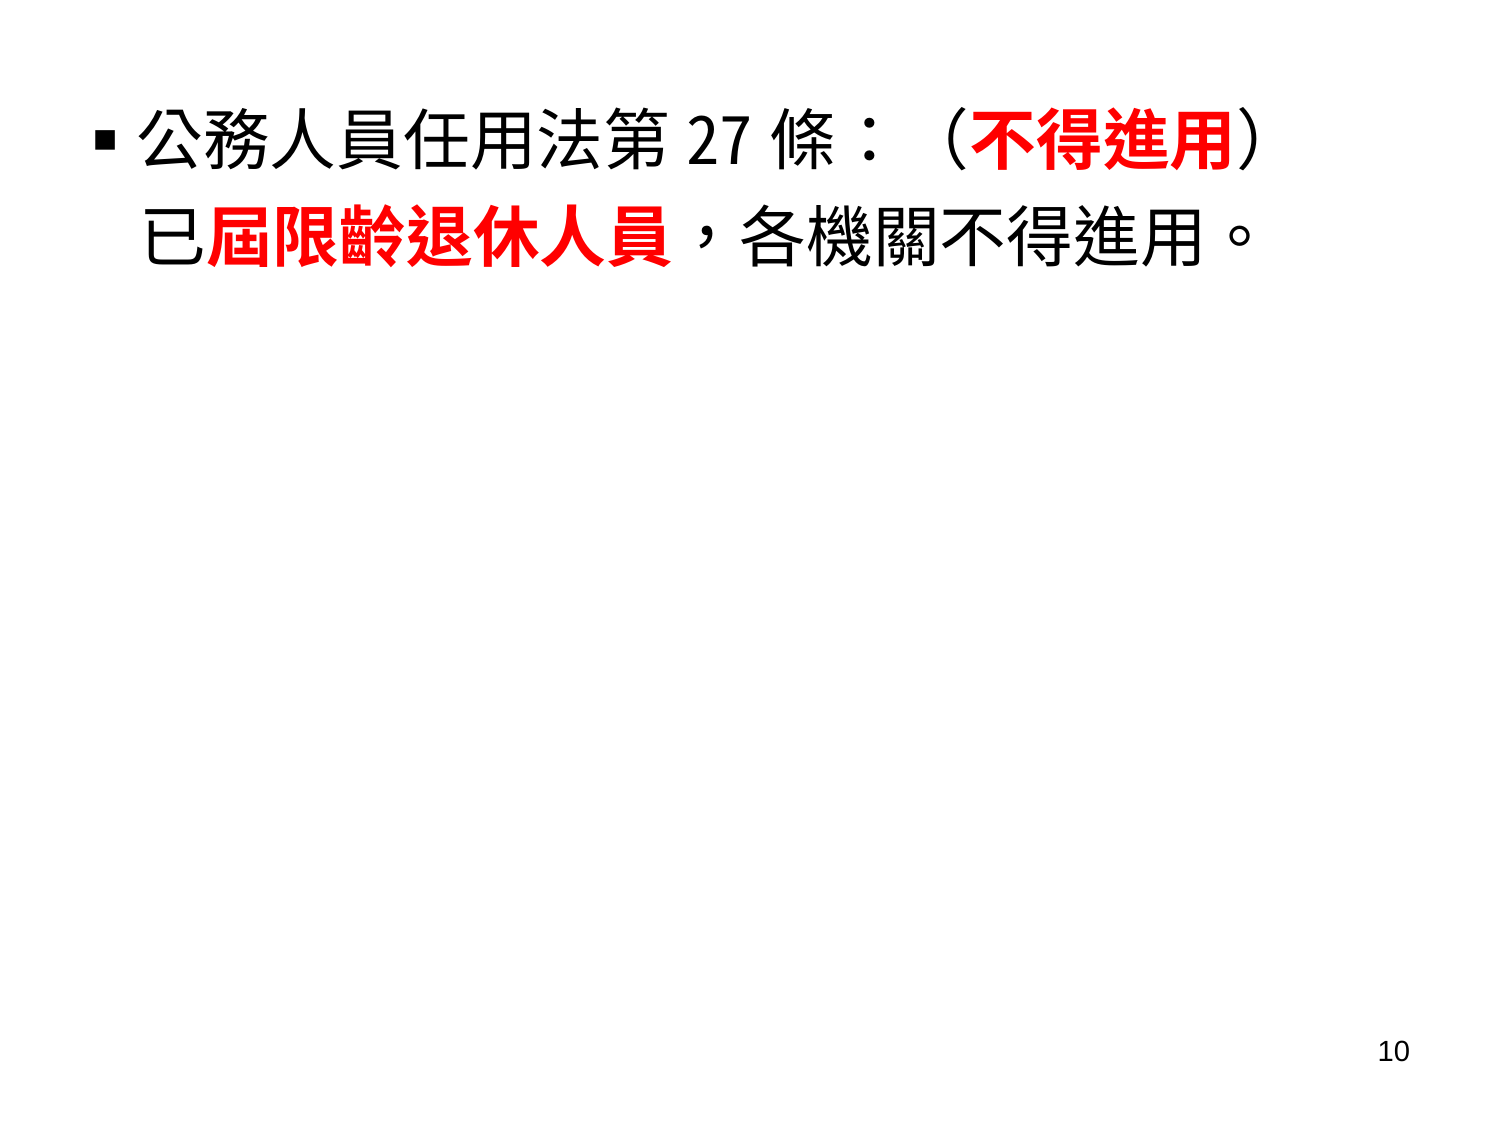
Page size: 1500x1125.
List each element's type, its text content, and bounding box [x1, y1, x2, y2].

list 公務人員任用法第27條：（不得進用） 已屆限齡退休人員，各機關不得進用。 [75, 90, 1426, 1005]
